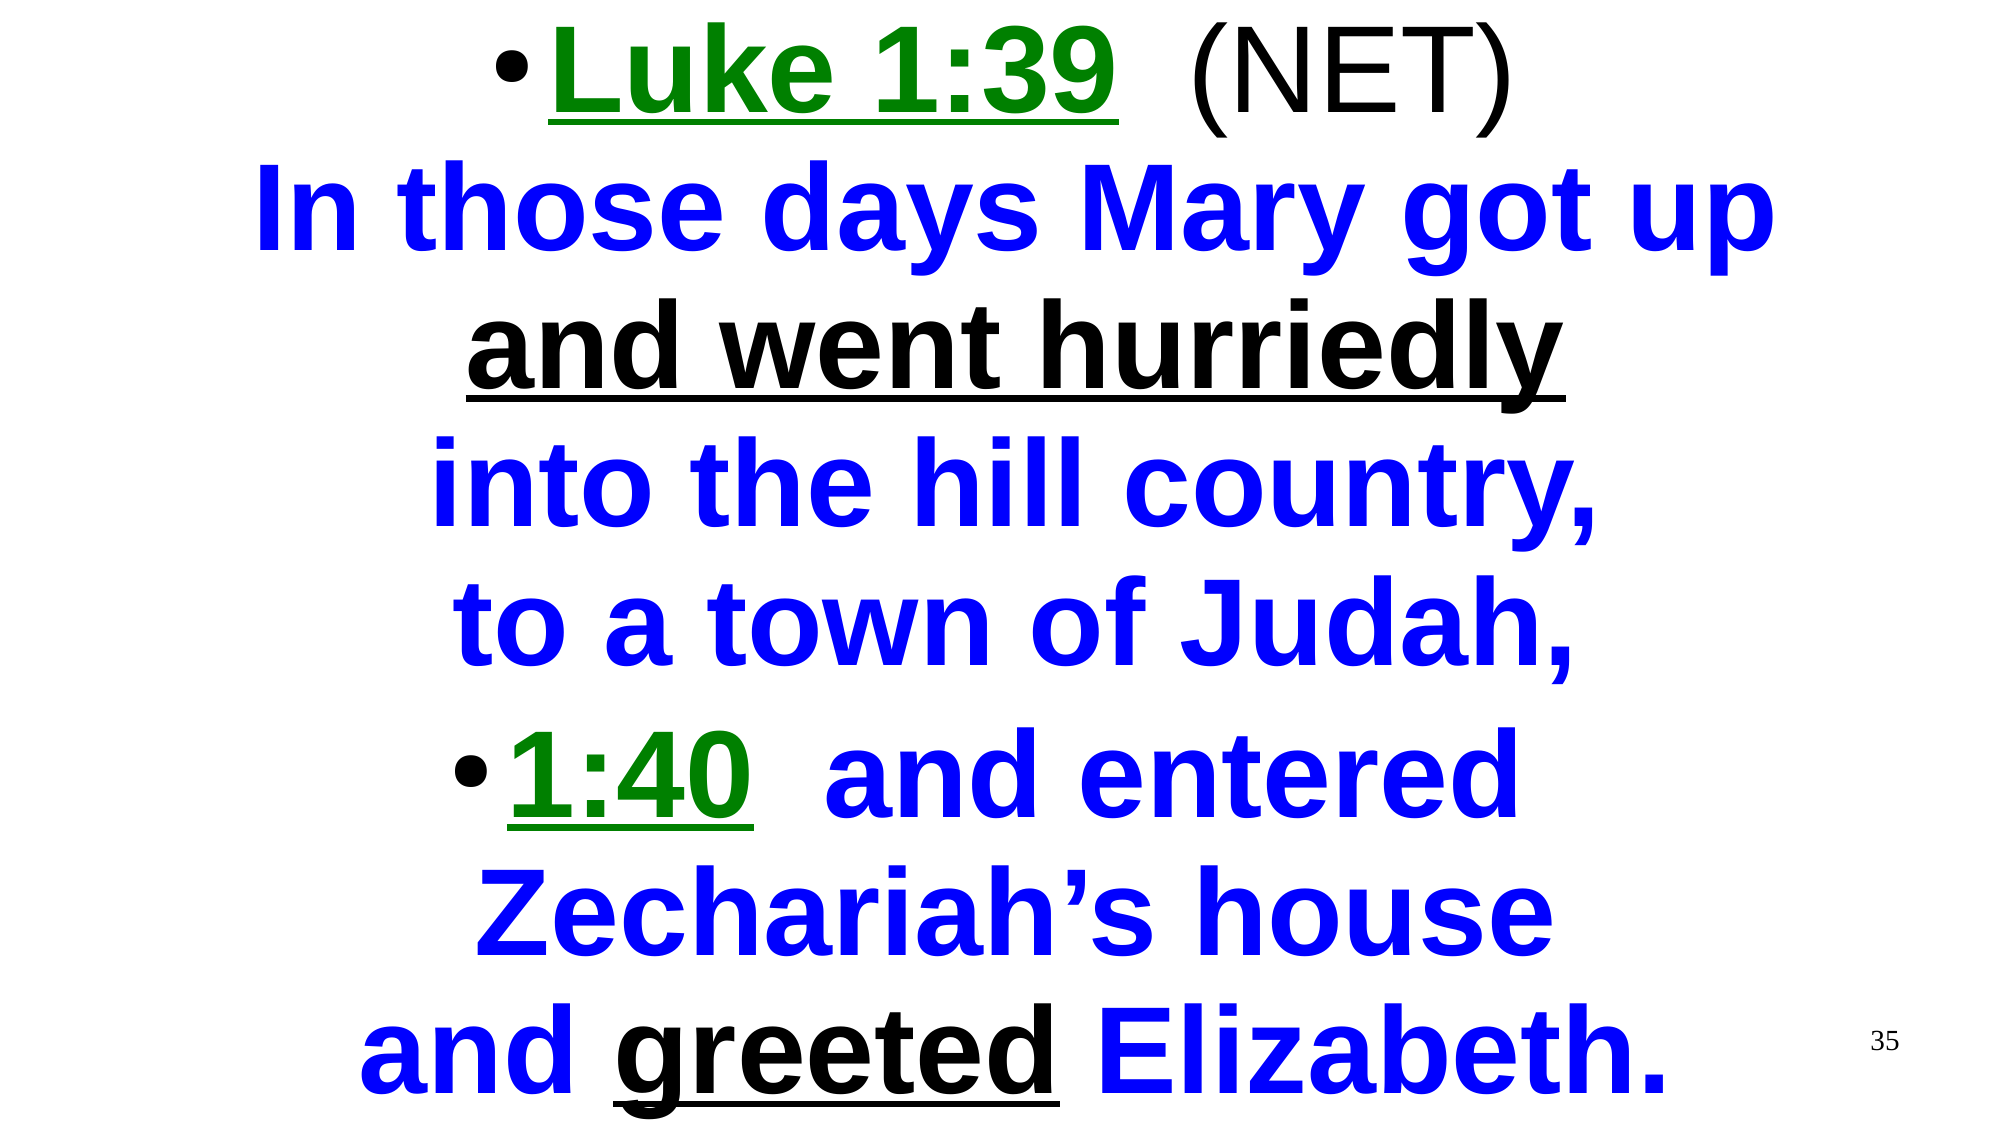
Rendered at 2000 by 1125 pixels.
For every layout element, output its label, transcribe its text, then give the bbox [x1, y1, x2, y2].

list Luke 1:39 (NET) In those days Mary got up and went hurriedly into the hill country, to a town of Judah, 1:40 and entered Zechariah’s house and greeted Elizabeth. [0, 0, 1996, 1123]
